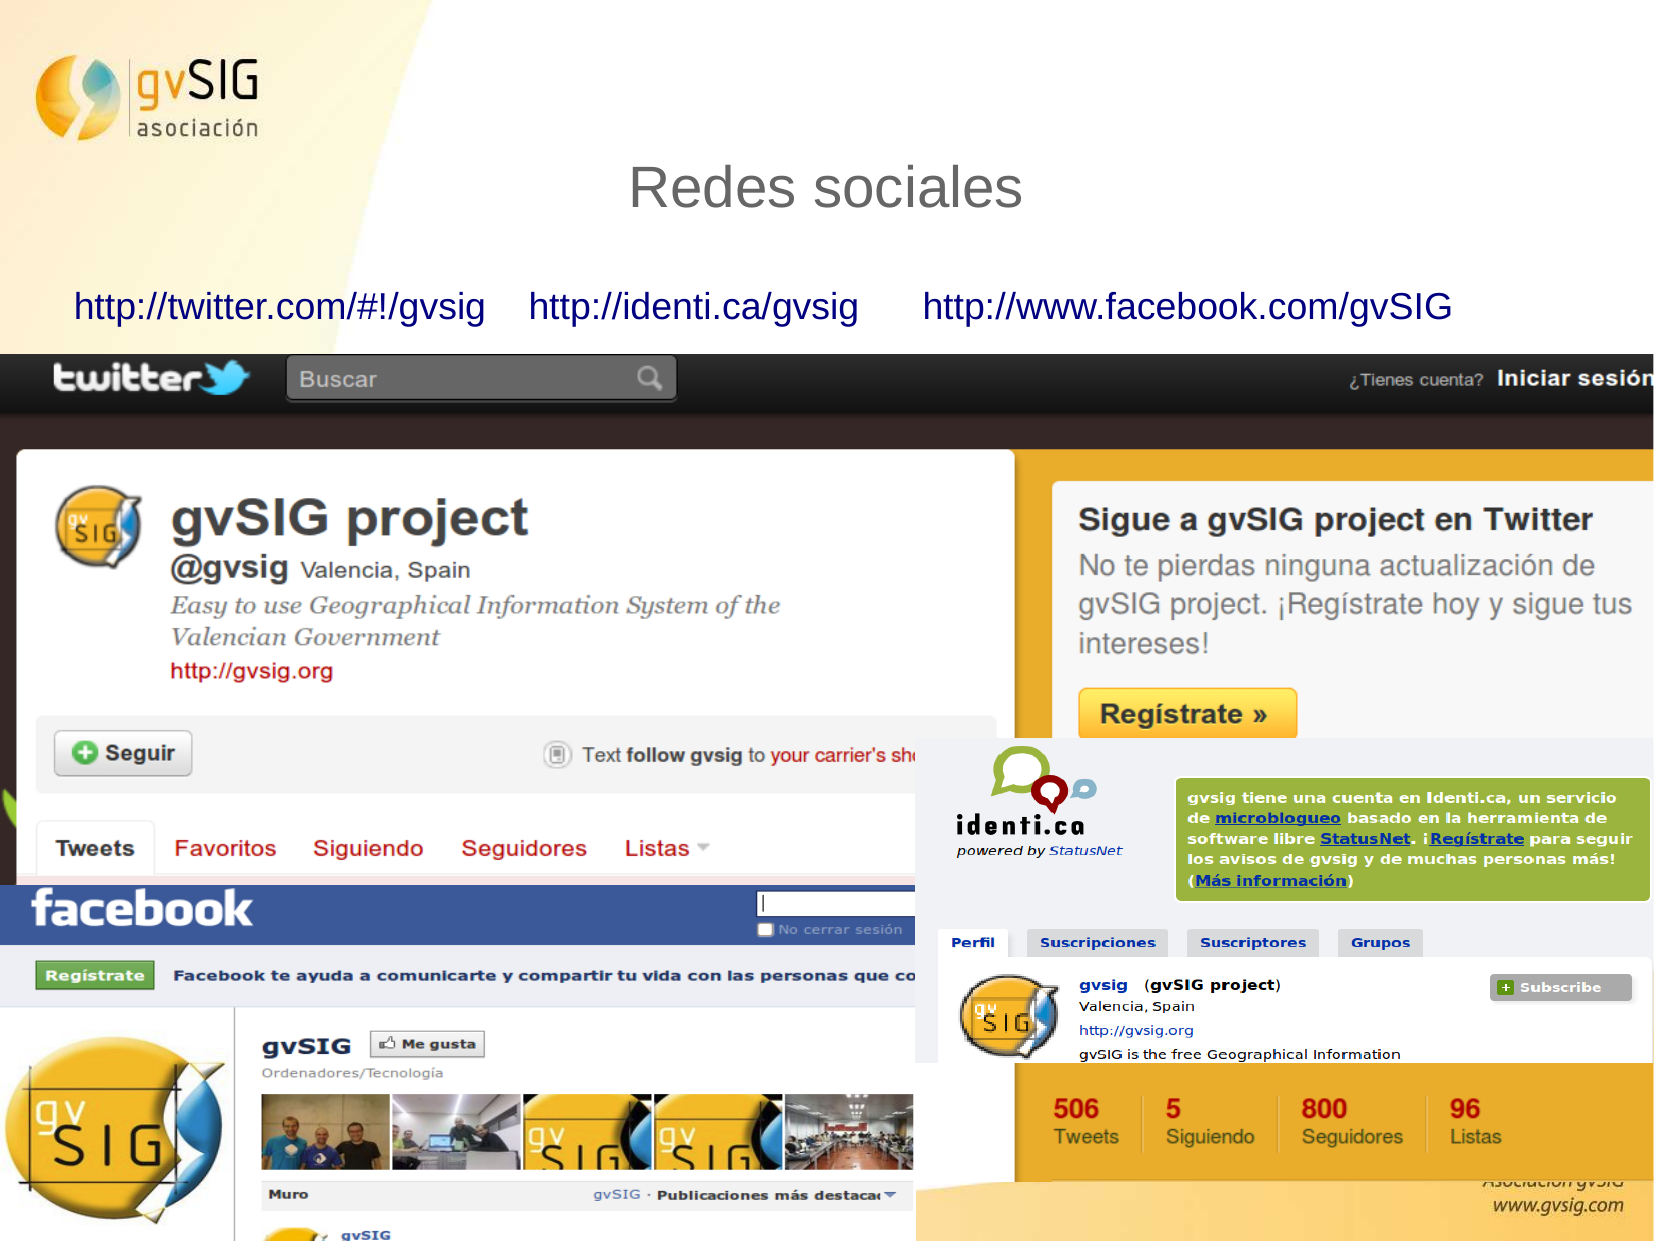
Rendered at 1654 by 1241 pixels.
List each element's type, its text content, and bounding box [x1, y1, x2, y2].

text_box Redes sociales http://twitter.com/#!/gvsig http://identi.ca/gvsig http://www.facebook.com/gvSIG [59, 147, 1595, 335]
picture [0, 0, 1654, 1241]
